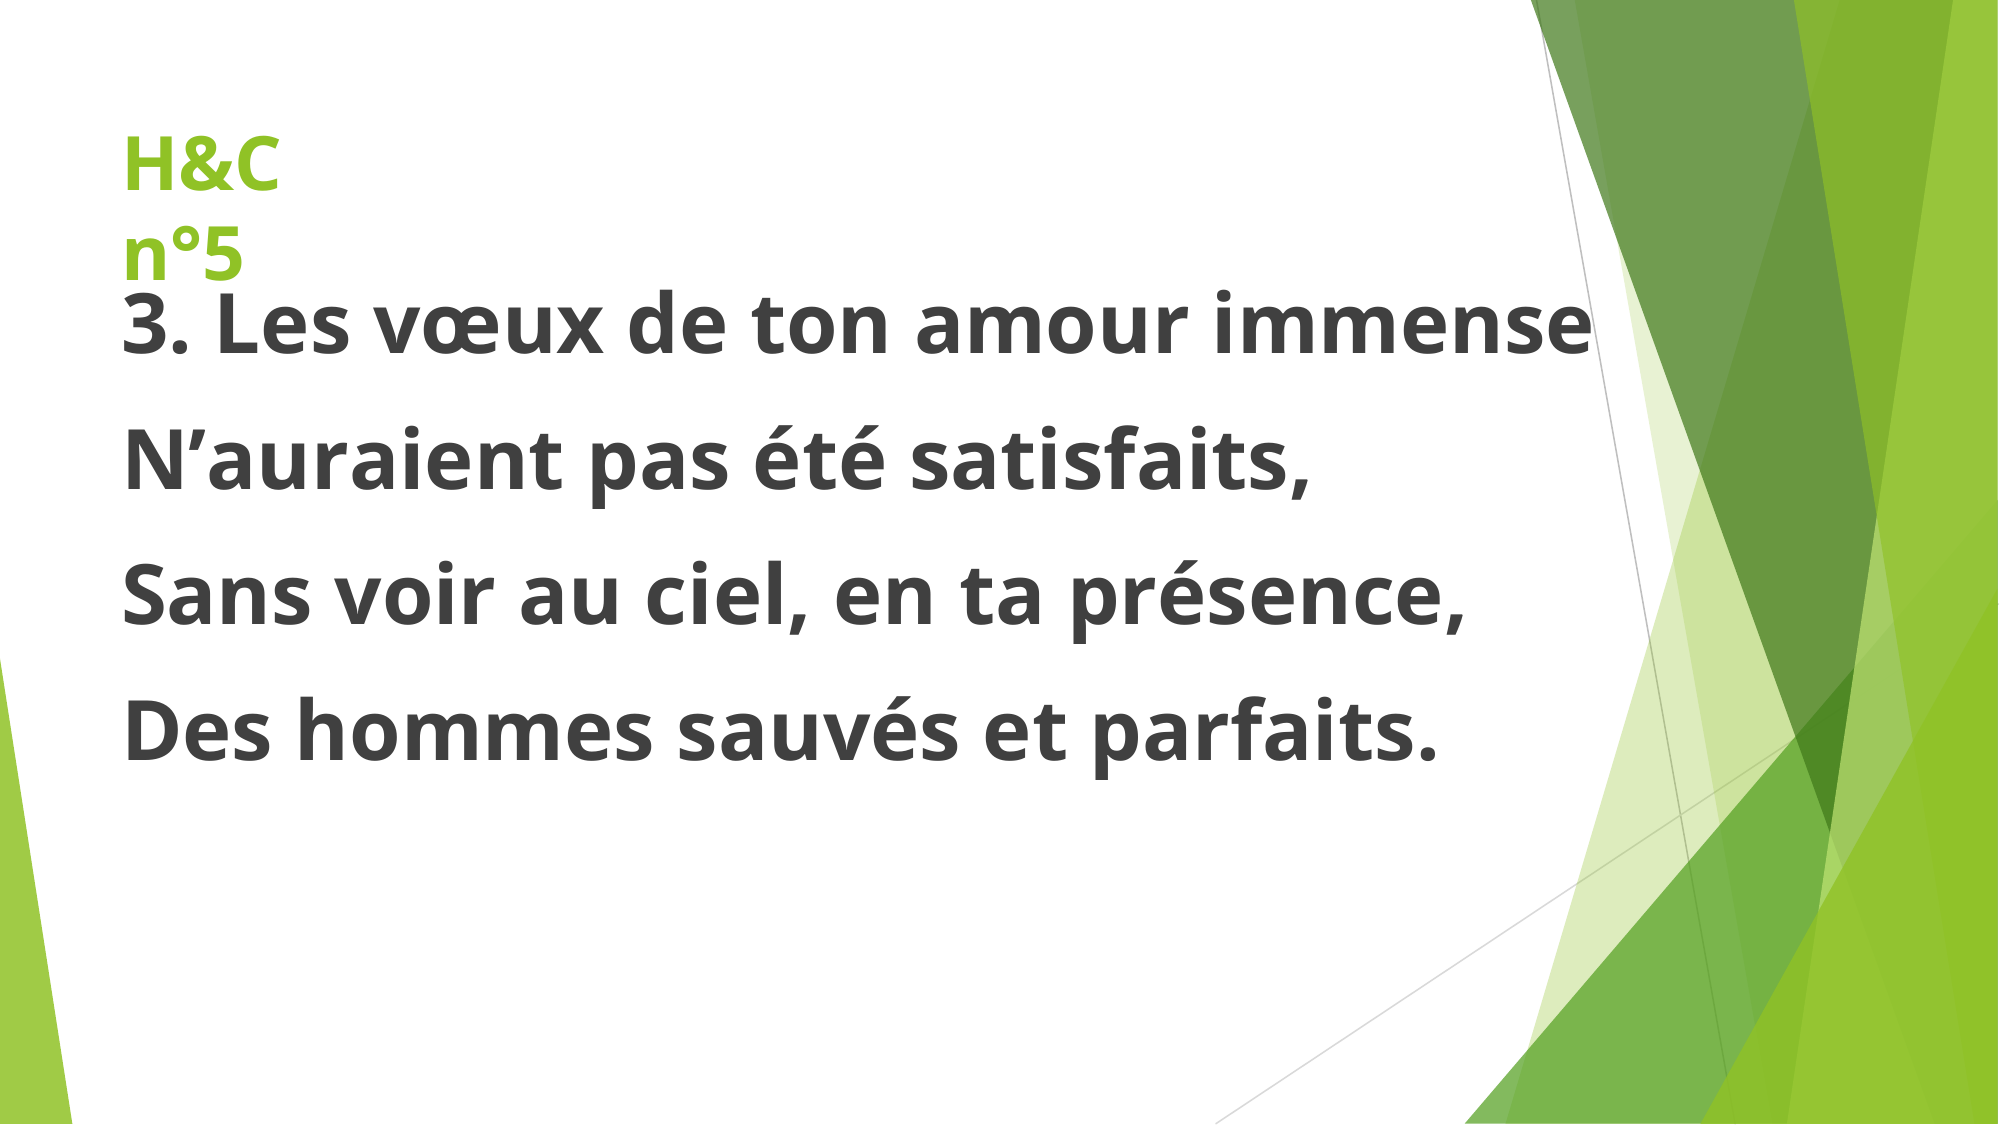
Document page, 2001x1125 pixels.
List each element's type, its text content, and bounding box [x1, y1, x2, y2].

text_box H&C n°5 [106, 107, 441, 213]
text_box 3. Les vœux de ton amour immense N’auraient pas été satisfaits, Sans voir au ciel, en ta présence, Des hommes sauvés et parfaits. [106, 247, 1973, 1075]
